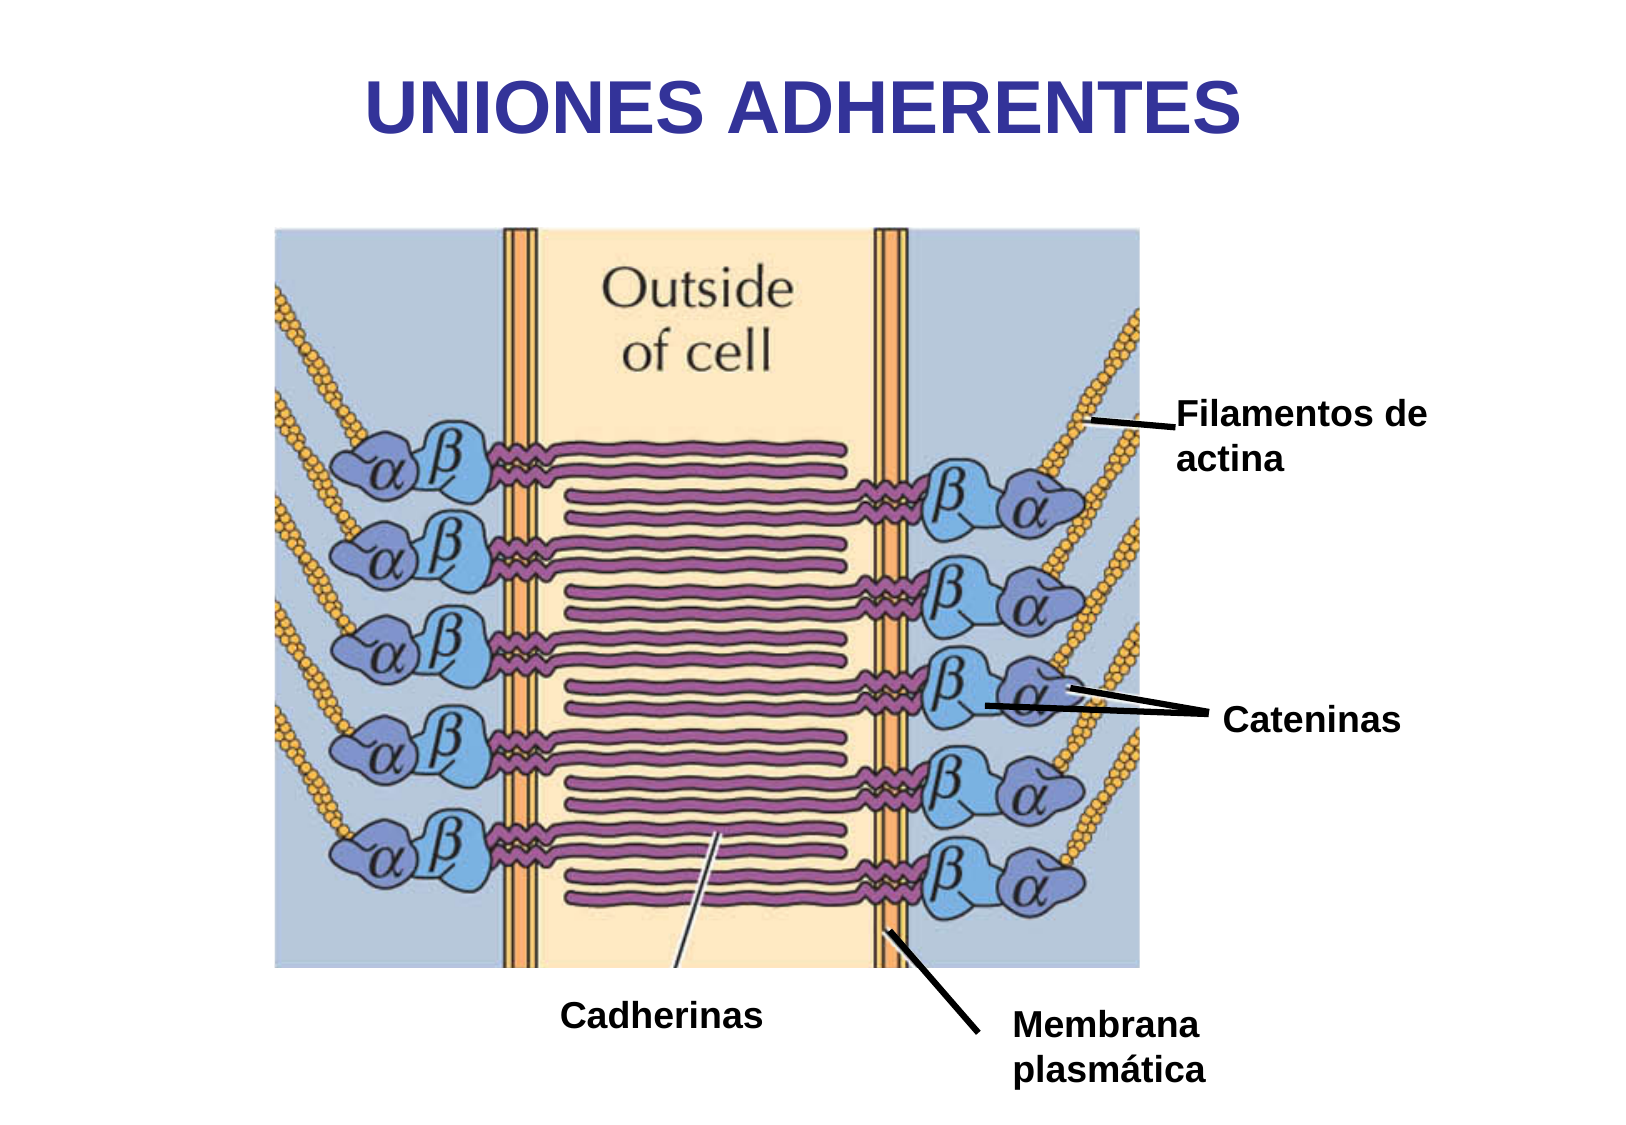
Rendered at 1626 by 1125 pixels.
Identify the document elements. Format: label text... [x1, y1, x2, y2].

text_box Membrana plasmática [997, 991, 1251, 1098]
text_box Filamentos de actina [1161, 381, 1485, 487]
text_box UNIONES ADHERENTES [349, 50, 1309, 156]
text_box Cateninas [1208, 686, 1443, 748]
picture [274, 227, 1140, 968]
text_box Cadherinas [545, 983, 918, 1045]
